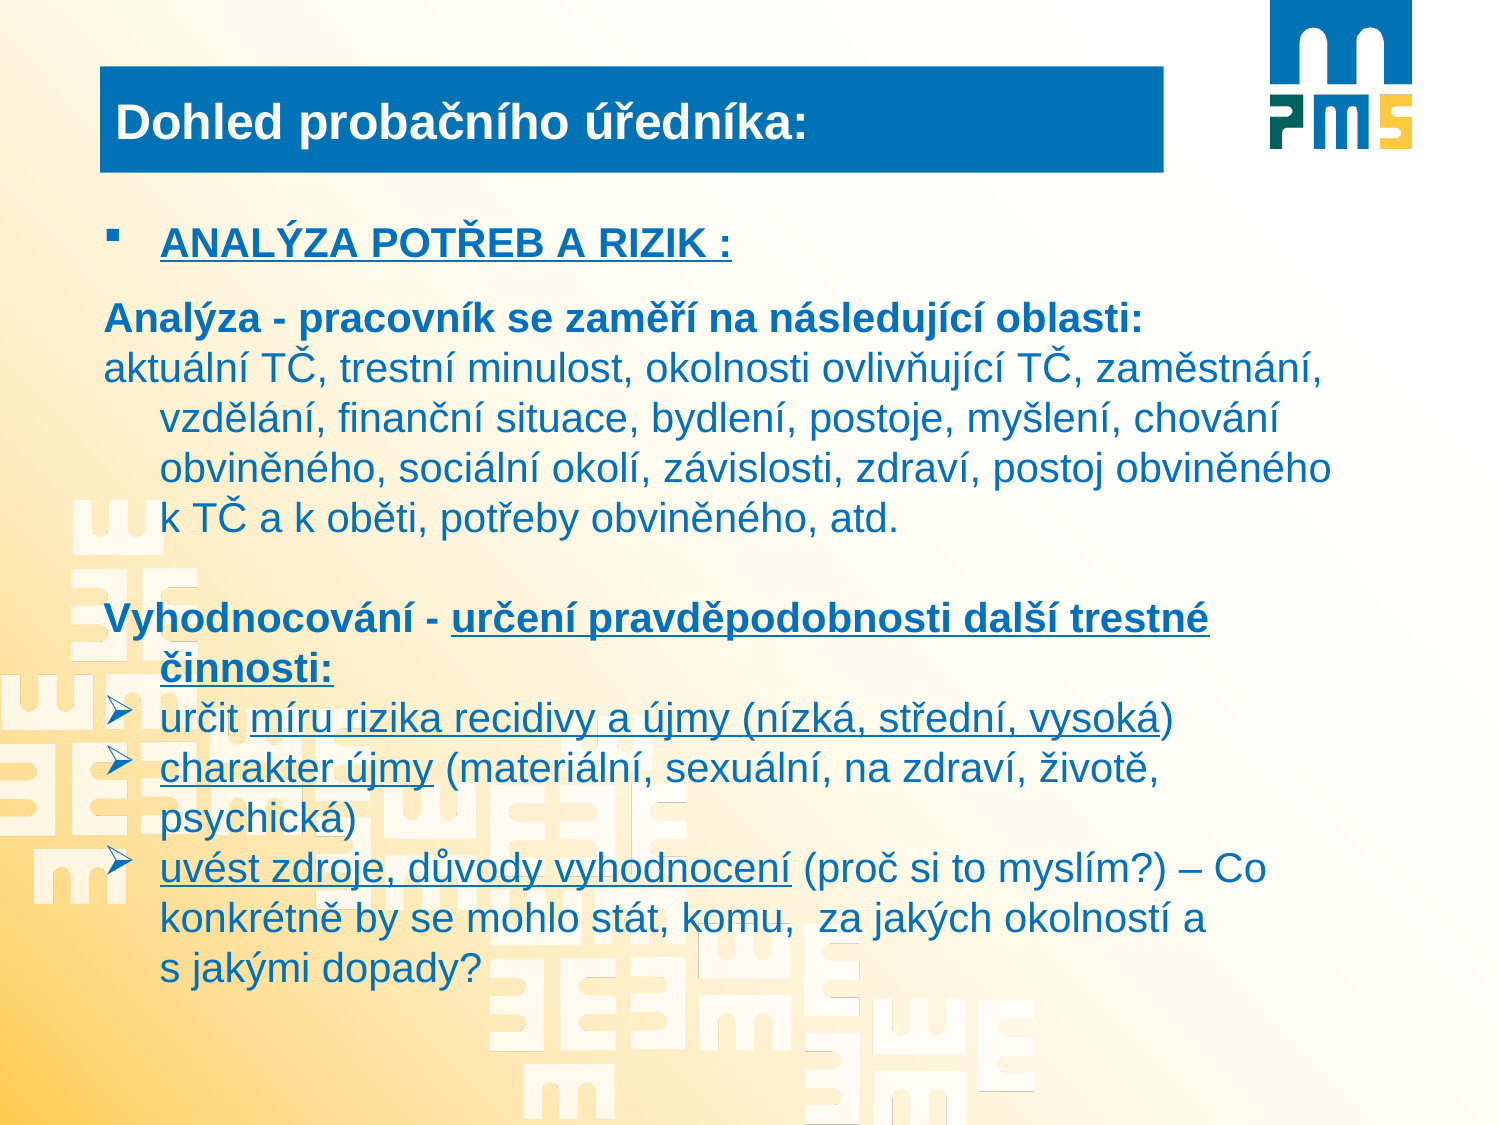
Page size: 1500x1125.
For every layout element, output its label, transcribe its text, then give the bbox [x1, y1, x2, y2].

title Dohled probačního úředníka: [100, 66, 1164, 173]
picture [0, 0, 1500, 1125]
text_box ANALÝZA POTŘEB A RIZIK : Analýza - pracovník se zaměří na následující oblasti: aktuální TČ, trestní minulost, okolnosti ovlivňující TČ, zaměstnání, vzdělání, finanční situace, bydlení, postoje, myšlení, chování obviněného, sociální okolí, závislosti, zdraví, postoj obviněného k TČ a k oběti, potřeby obviněného, atd. Vyhodnocování - určení pravděpodobnosti další trestné činnosti: určit míru rizika recidivy a újmy (nízká, střední, vysoká) charakter újmy (materiální, sexuální, na zdraví, životě, psychická) uvést zdroje, důvody vyhodnocení (proč si to myslím?) – Co konkrétně by se mohlo stát, komu, za jakých okolností a s jakými dopady? [88, 207, 1365, 1059]
